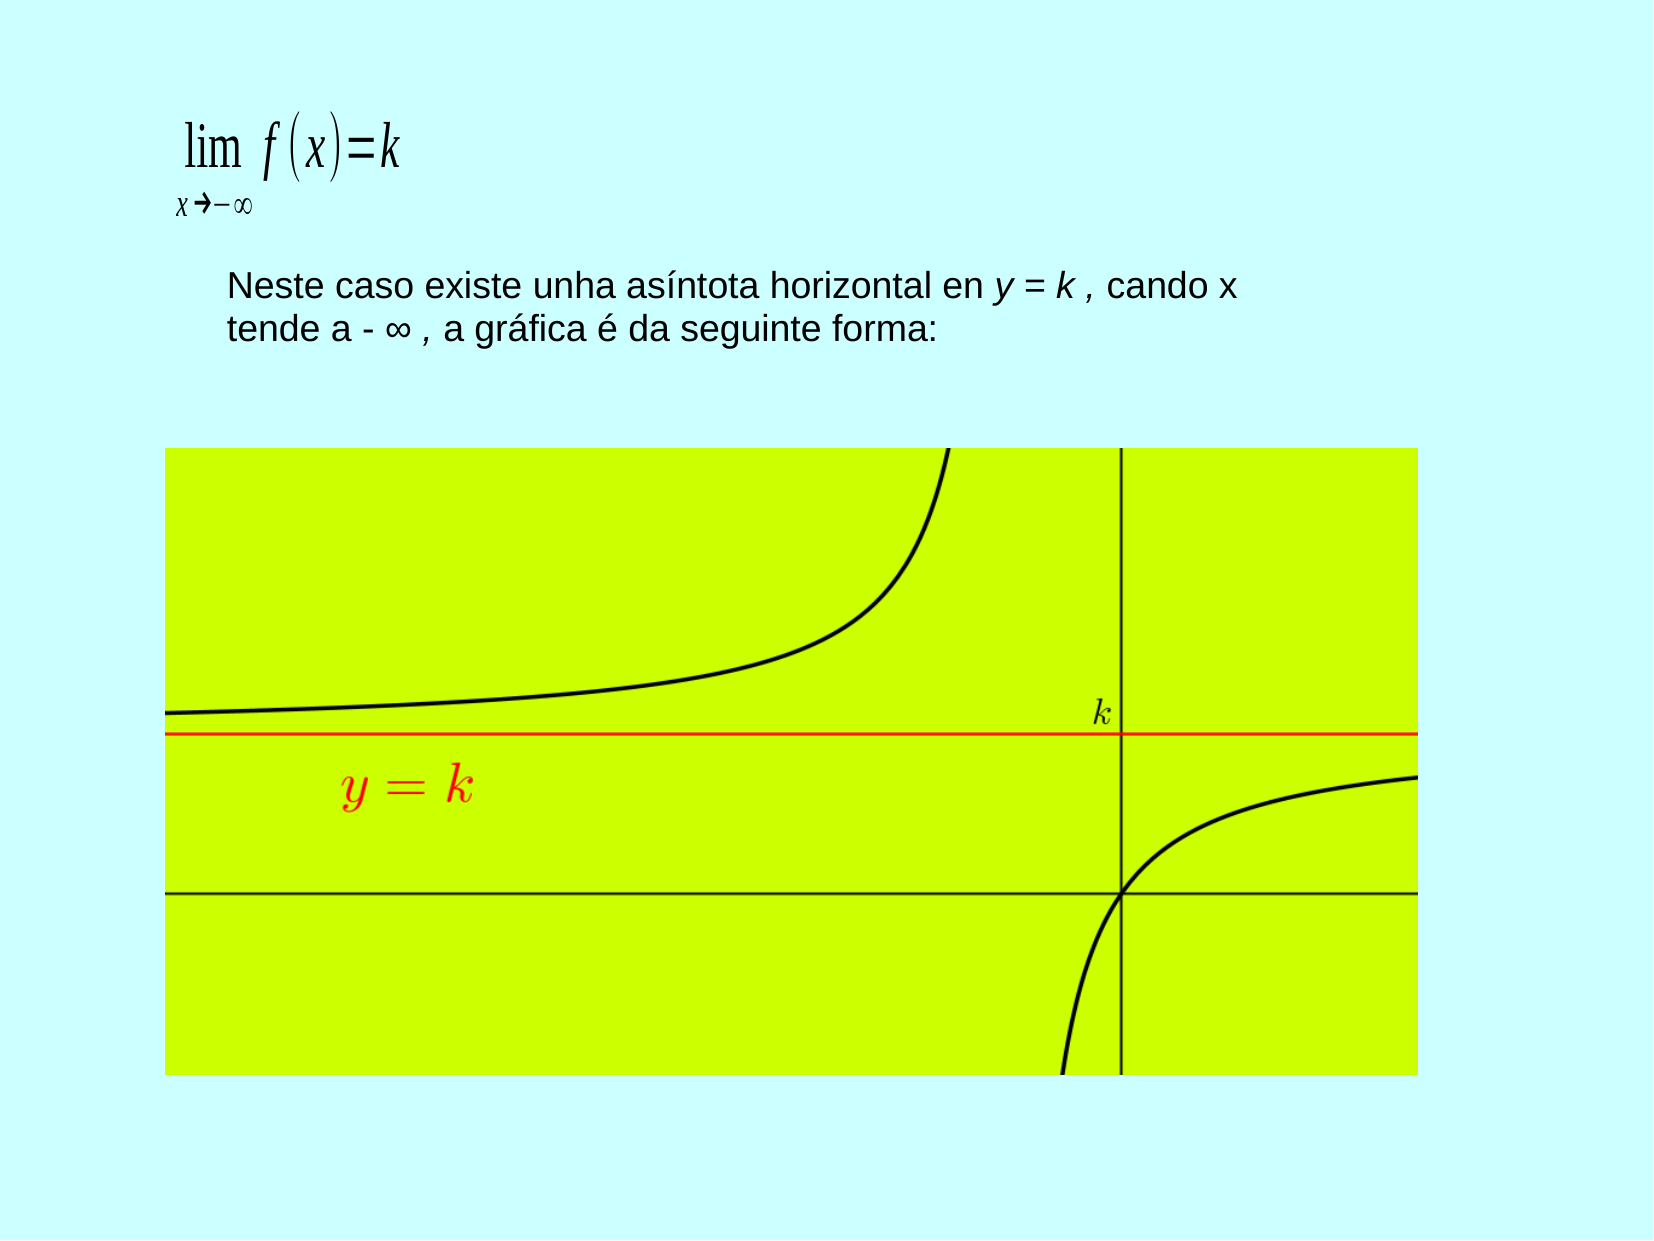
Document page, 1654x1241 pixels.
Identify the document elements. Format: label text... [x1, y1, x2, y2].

text_box Neste caso existe unha asíntota horizontal en y = k , cando x tende a - ∞ , a gráfica é da seguinte forma: [212, 257, 1300, 357]
picture [165, 448, 1418, 1075]
chart [165, 106, 414, 225]
